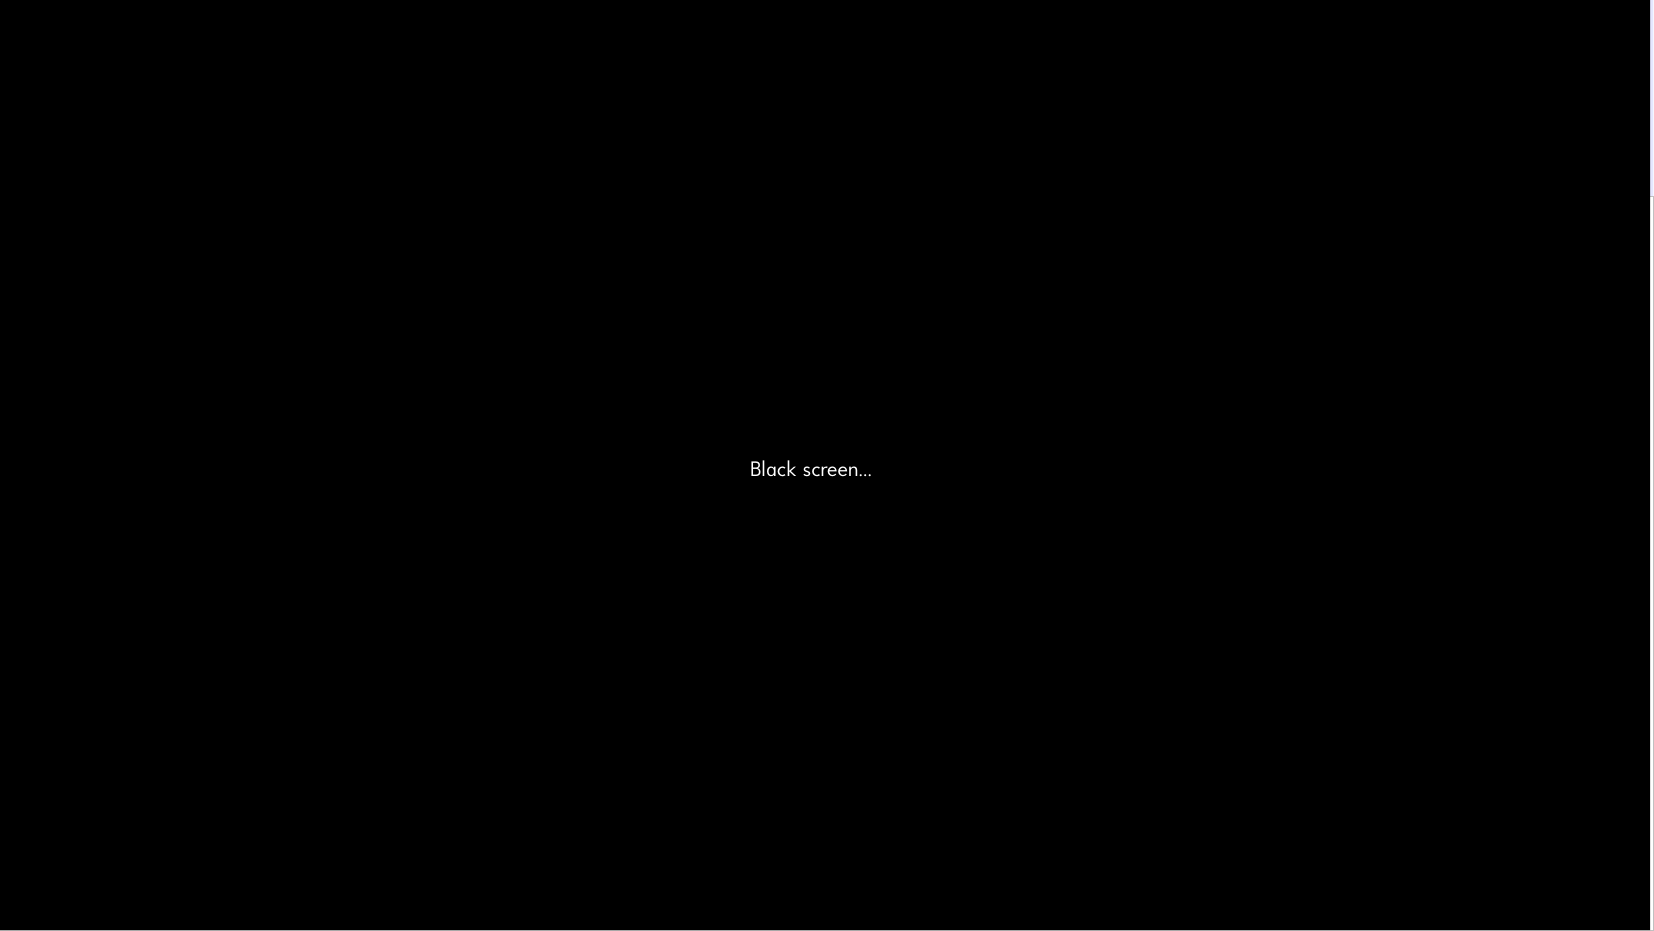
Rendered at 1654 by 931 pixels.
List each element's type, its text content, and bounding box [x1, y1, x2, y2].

text_box [0, 0, 1651, 931]
text_box Black screen... [735, 449, 906, 489]
